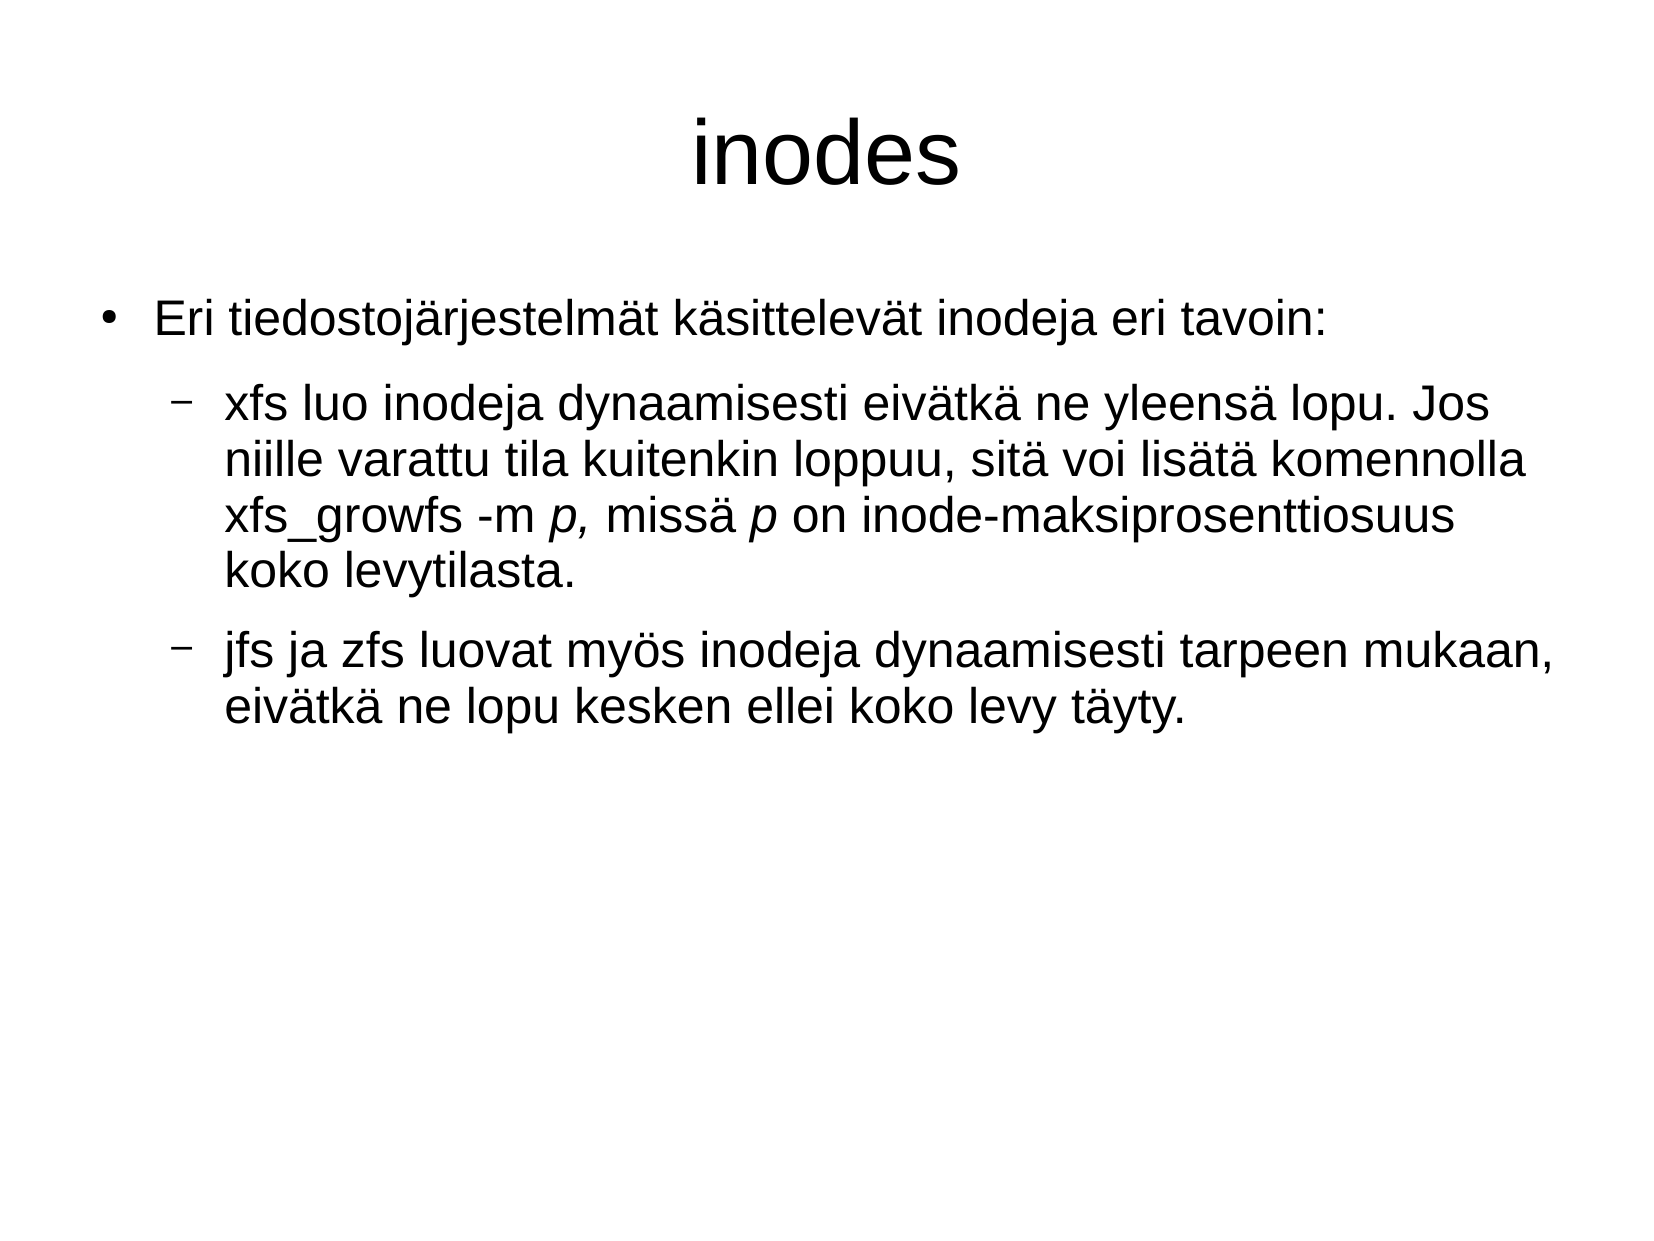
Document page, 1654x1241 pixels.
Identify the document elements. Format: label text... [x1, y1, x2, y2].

title inodes [82, 49, 1571, 257]
list Eri tiedostojärjestelmät käsittelevät inodeja eri tavoin: xfs luo inodeja dynaamisesti eivätkä ne yleensä lopu. Jos niille varattu tila kuitenkin loppuu, sitä voi lisätä komennolla xfs_growfs -m p, missä p on inode-maksiprosenttiosuus koko levytilasta. jfs ja zfs luovat myös inodeja dynaamisesti tarpeen mukaan, eivätkä ne lopu kesken ellei koko levy täyty. [82, 290, 1571, 1010]
